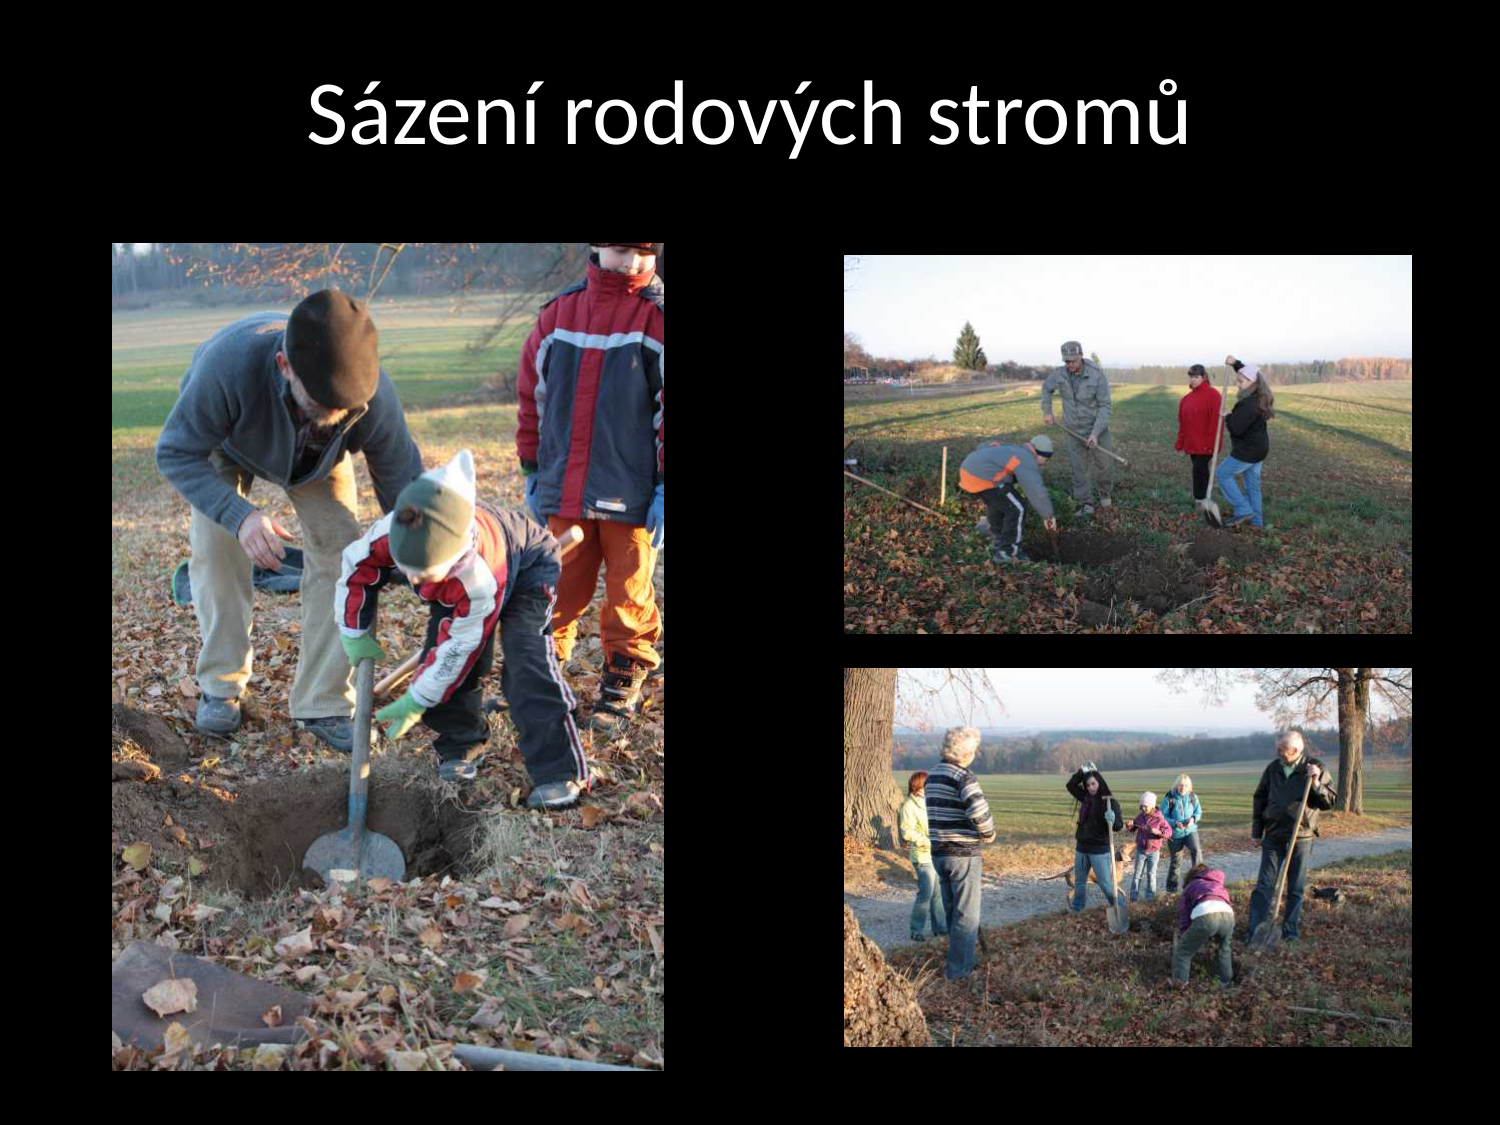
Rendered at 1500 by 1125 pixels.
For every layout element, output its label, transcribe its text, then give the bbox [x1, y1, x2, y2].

picture [112, 243, 664, 1071]
title Sázení rodových stromů [75, 45, 1425, 233]
picture [844, 668, 1412, 1047]
picture [844, 255, 1412, 634]
